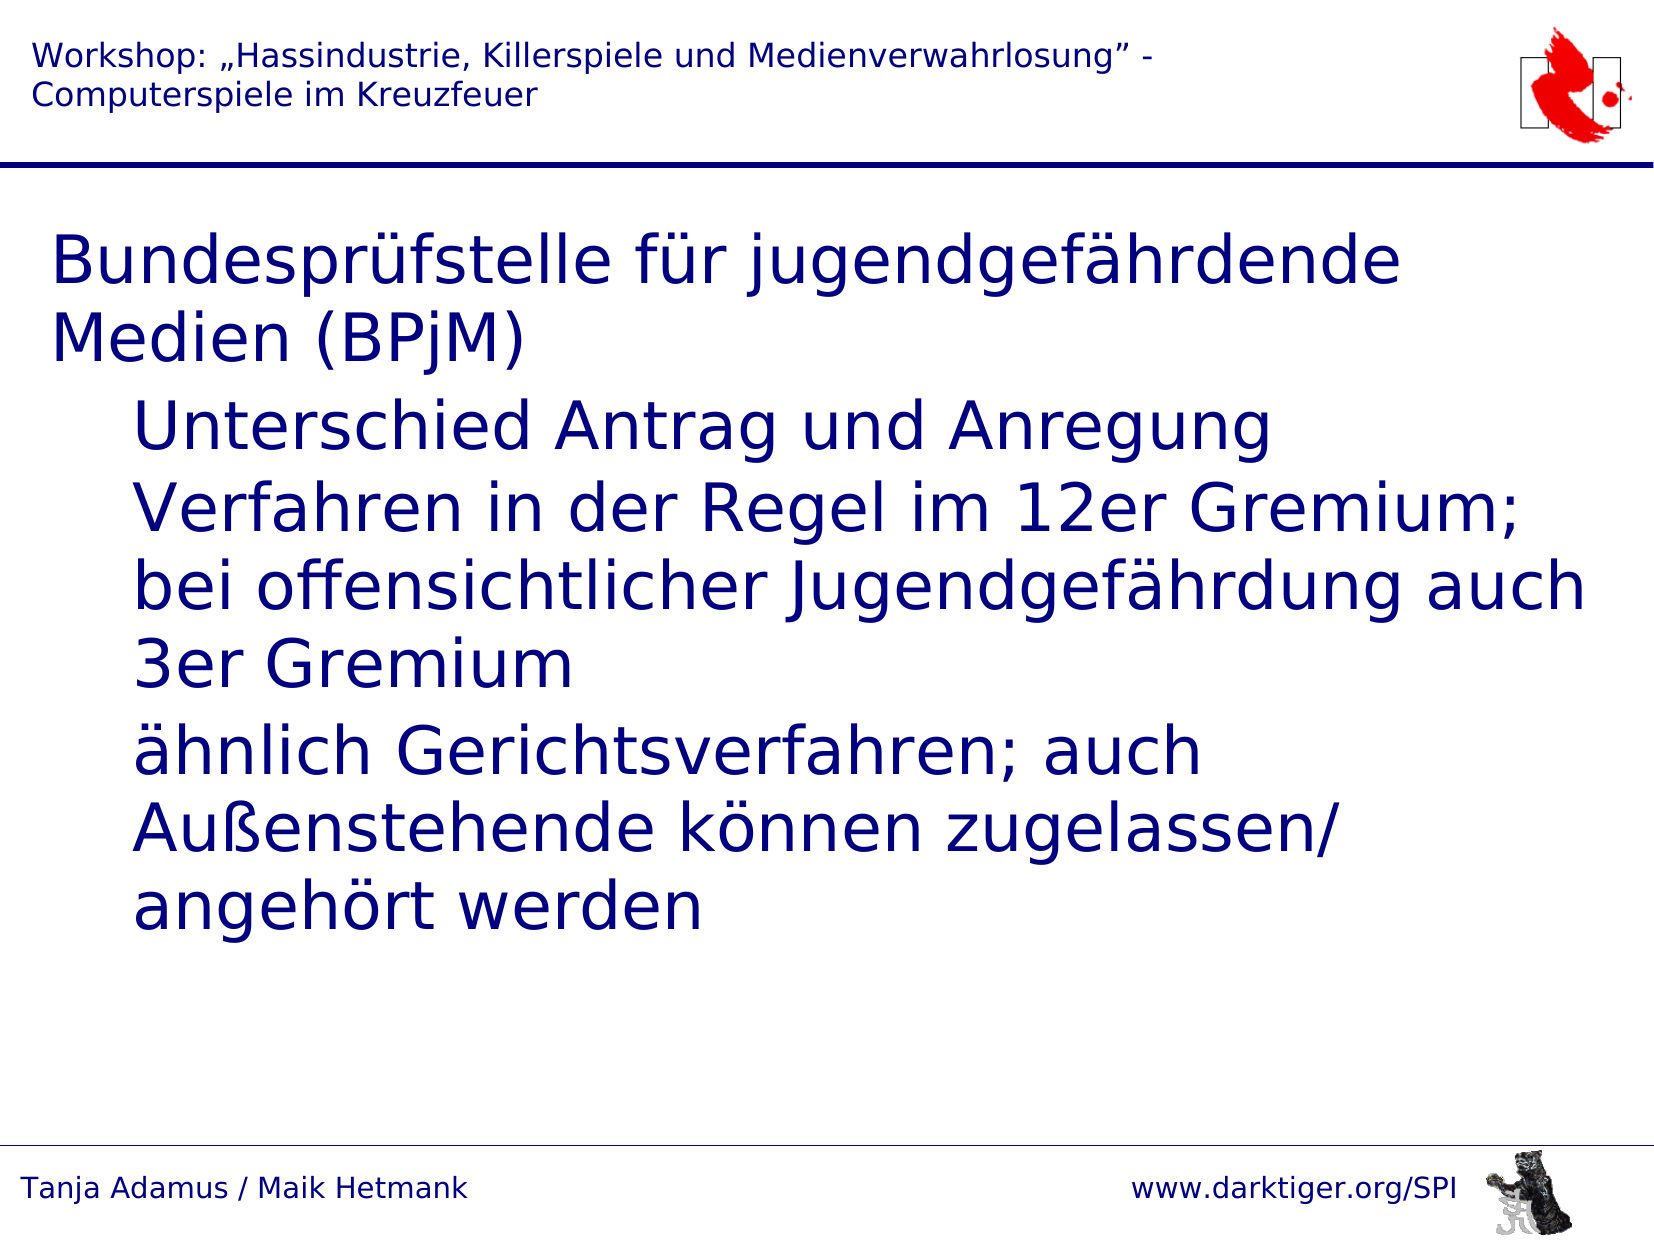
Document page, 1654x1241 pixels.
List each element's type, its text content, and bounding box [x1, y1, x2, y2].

text_box Verfahren in der Regel im 12er Gremium; bei offensichtlicher Jugendgefährdung auch 3er Gremium [118, 462, 1625, 704]
text_box Workshop: „Hassindustrie, Killerspiele und Medienverwahrlosung” - Computerspiele im Kreuzfeuer [16, 29, 1418, 178]
picture [1503, 16, 1632, 148]
text_box Bundesprüfstelle für jugendgefährdende Medien (BPjM) [35, 214, 1565, 385]
text_box ähnlich Gerichtsverfahren; auch Außenstehende können zugelassen/ angehört werden [118, 704, 1625, 953]
text_box Unterschied Antrag und Anregung [118, 379, 1625, 462]
picture [1486, 1150, 1572, 1235]
